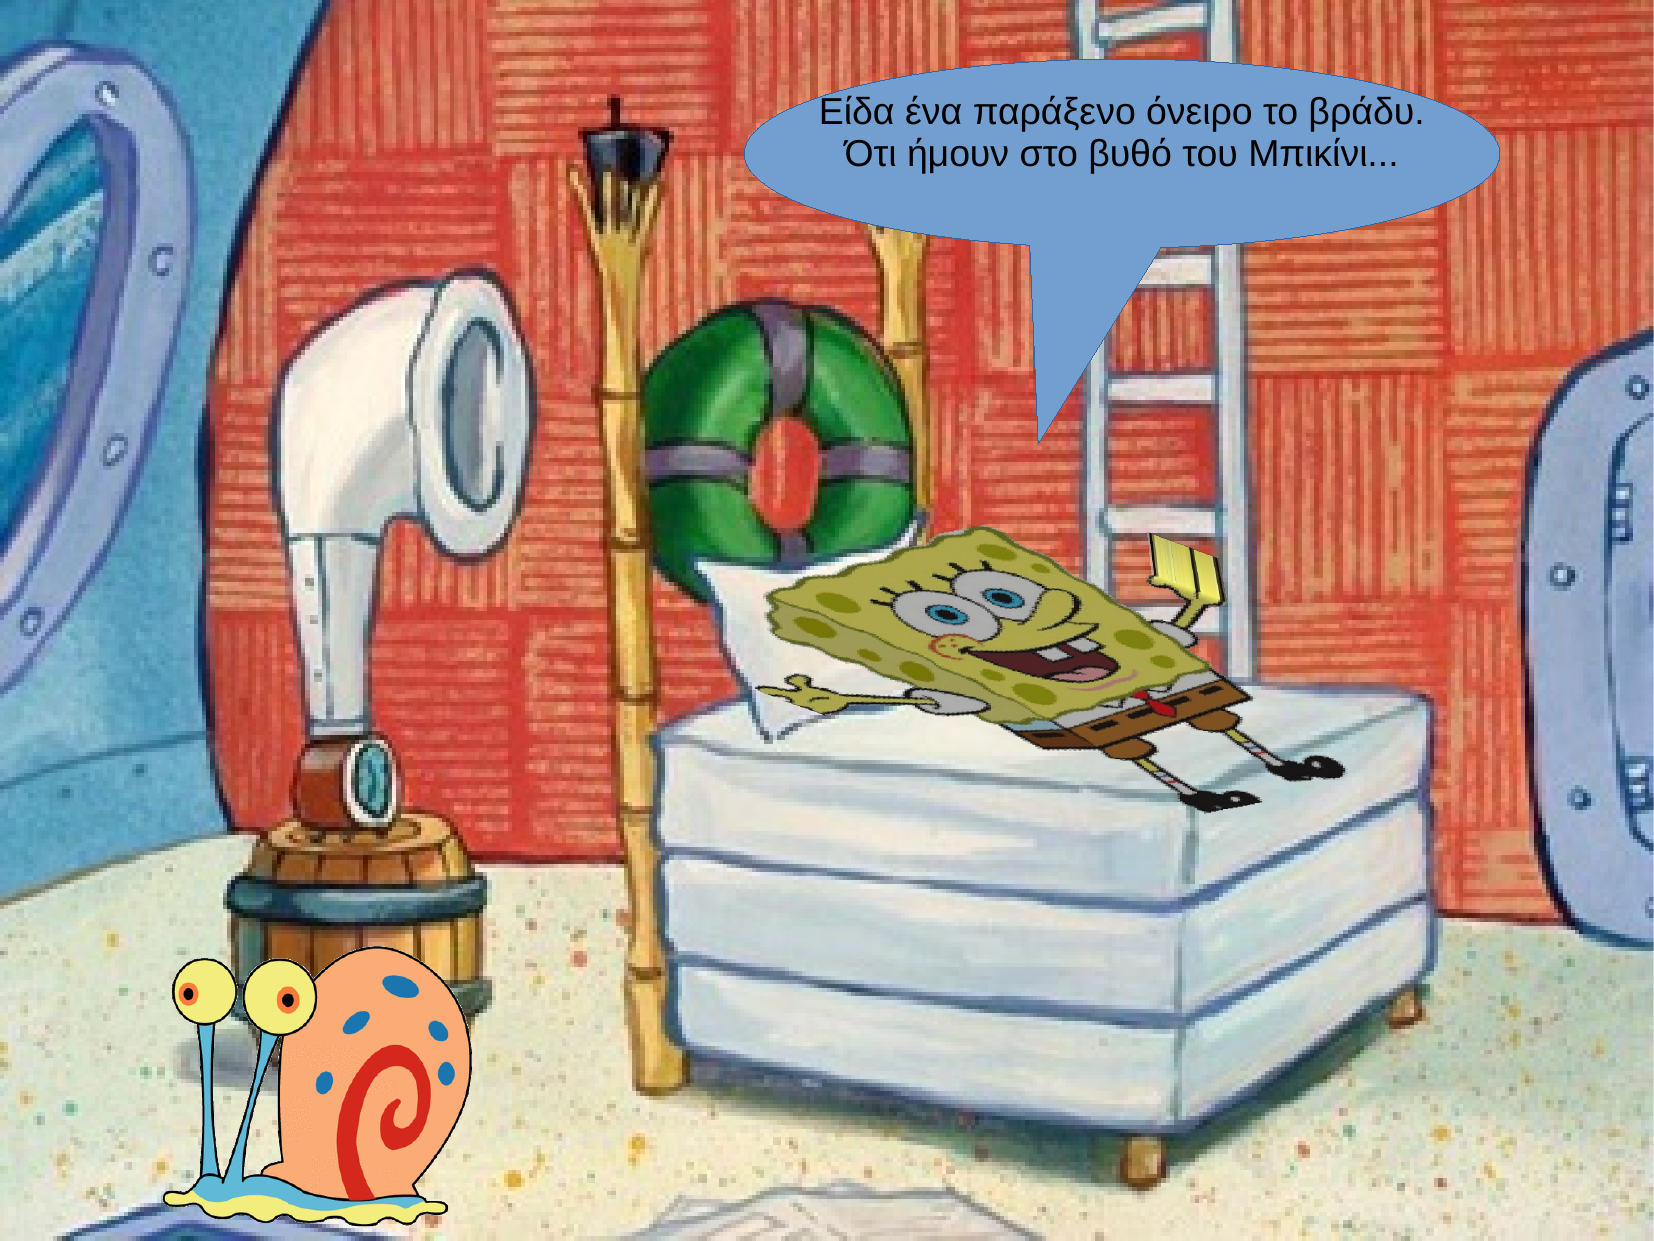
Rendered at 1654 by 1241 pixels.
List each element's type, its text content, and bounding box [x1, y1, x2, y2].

text_box Είδα ένα παράξενο όνειρο το βράδυ. Ότι ήμουν στο βυθό του Μπικίνι... [744, 59, 1500, 444]
picture [0, 0, 1654, 1241]
